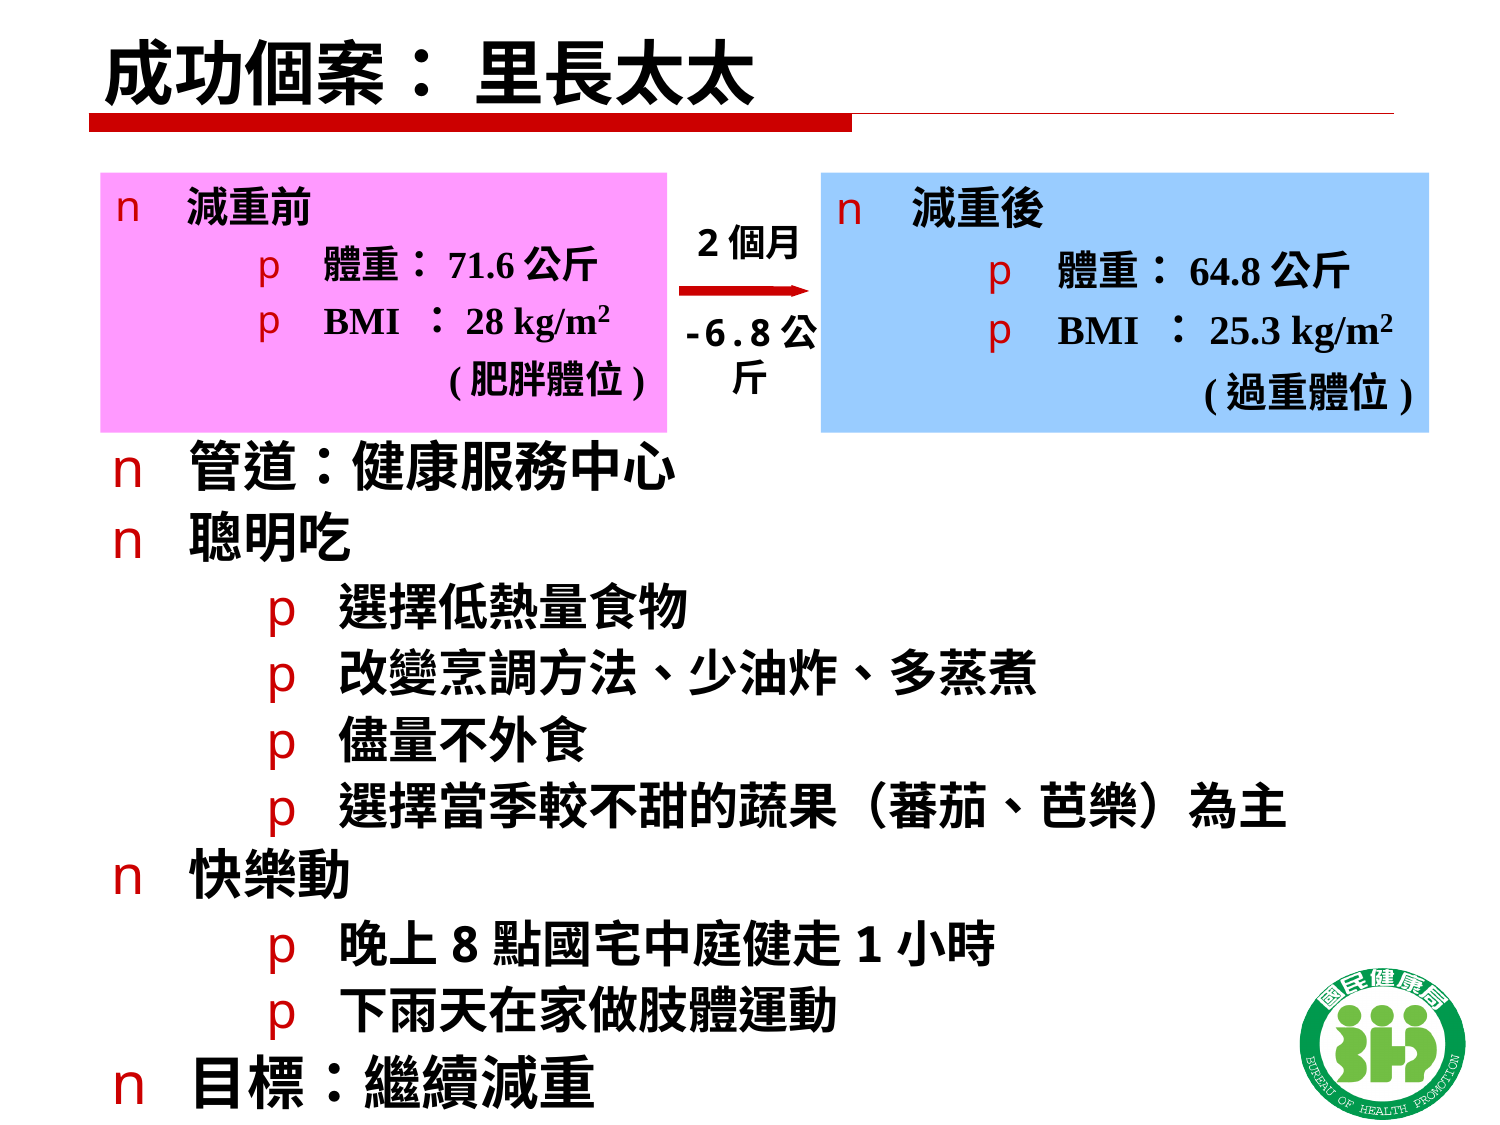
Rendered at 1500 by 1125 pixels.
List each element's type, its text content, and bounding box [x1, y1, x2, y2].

text_box 管道：健康服務中心 聰明吃 選擇低熱量食物 改變烹調方法、少油炸、多蒸煮 儘量不外食 選擇當季較不甜的蔬果（蕃茄、芭樂）為主 快樂動 晚上8點國宅中庭健走1小時 下雨天在家做肢體運動 目標：繼續減重 [97, 433, 1447, 1082]
title 成功個案： 里長太太 [88, 19, 1402, 121]
list 減重前 體重：71.6公斤 BMI ：28 kg/m2 (肥胖體位) [100, 172, 668, 433]
list 減重後 體重：64.8公斤 BMI ：25.3 kg/m2 (過重體位) [820, 172, 1430, 433]
text_box 2個月 -6.8公斤 [655, 211, 844, 407]
